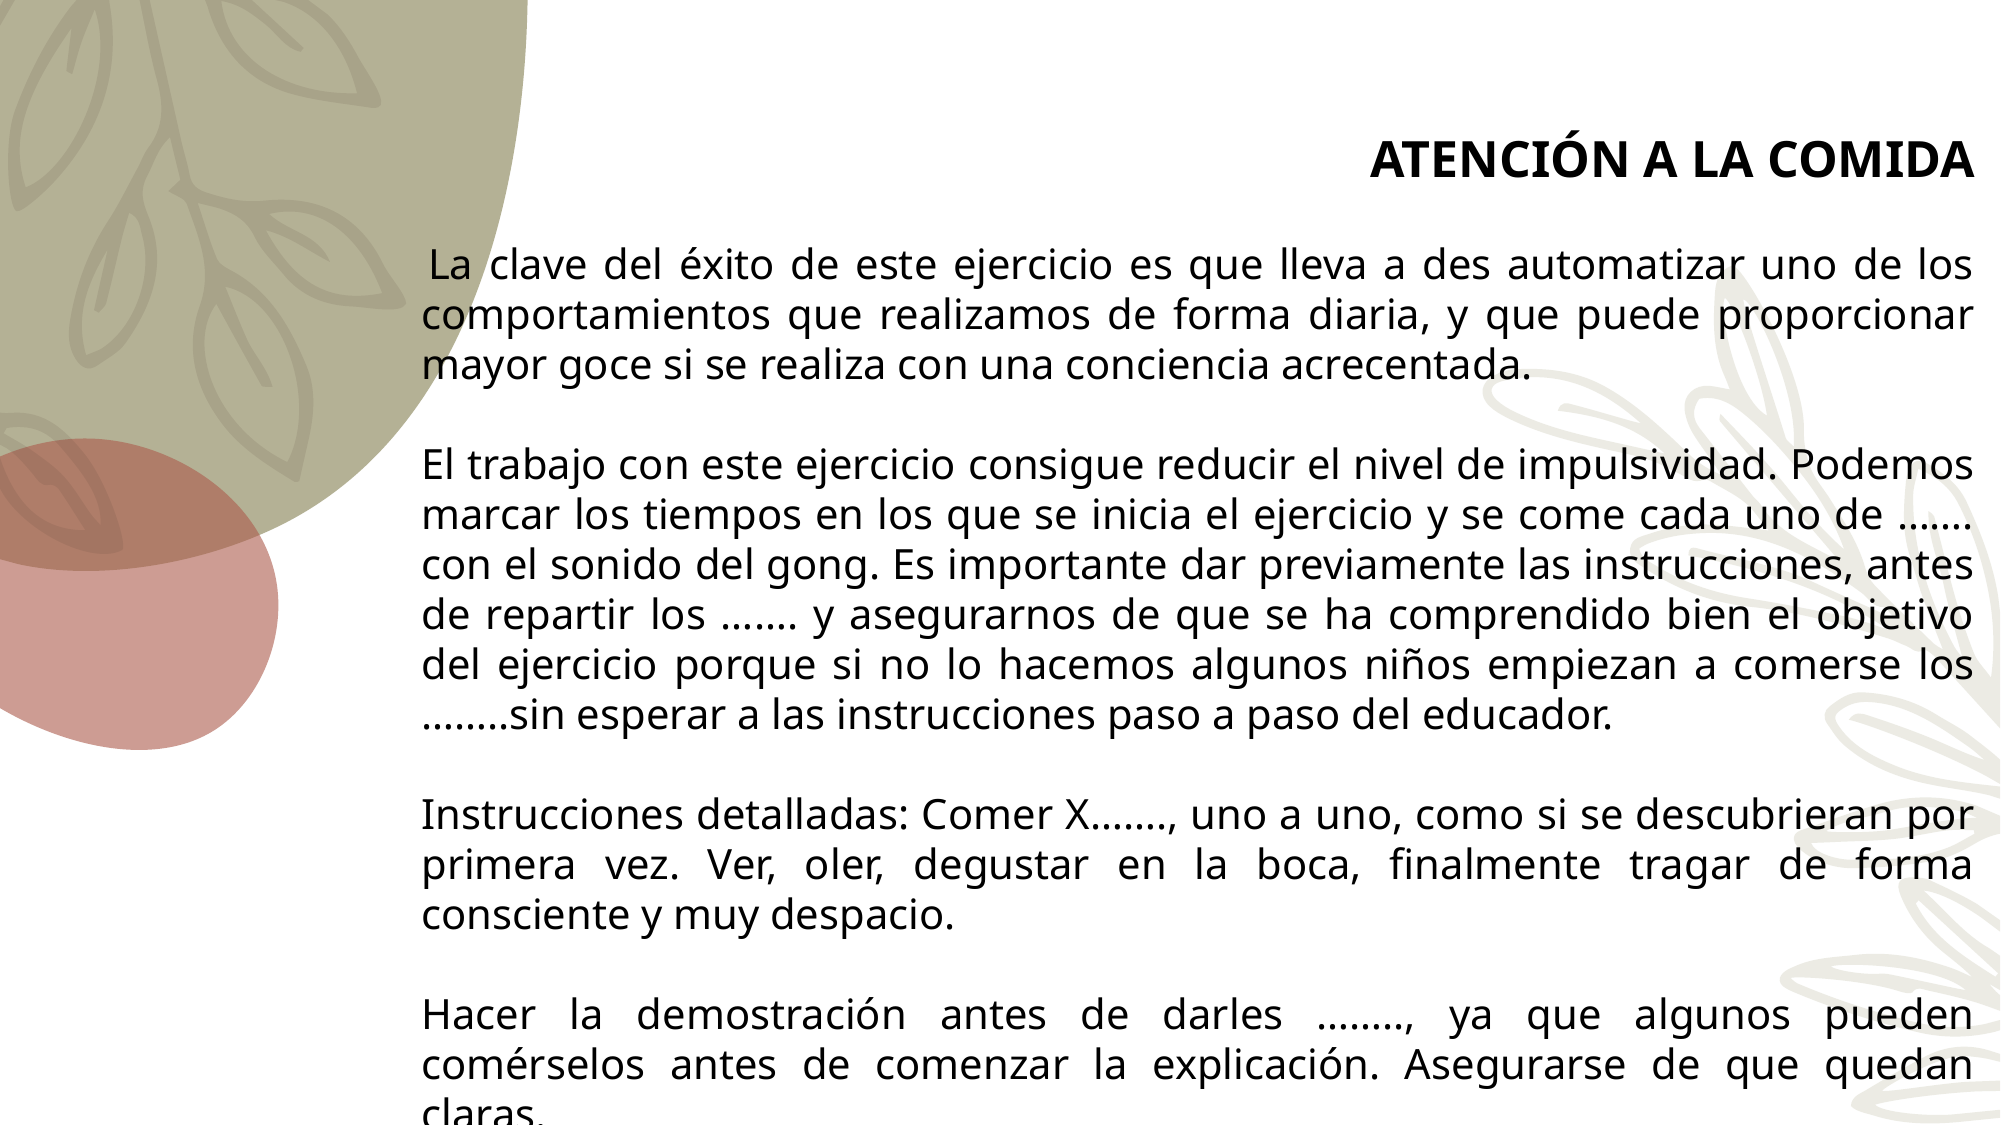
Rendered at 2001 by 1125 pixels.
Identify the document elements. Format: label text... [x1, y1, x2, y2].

text_box ATENCIÓN A LA COMIDA La clave del éxito de este ejercicio es que lleva a des automatizar uno de los comportamientos que realizamos de forma diaria, y que puede proporcionar mayor goce si se realiza con una conciencia acrecentada. El trabajo con este ejercicio consigue reducir el nivel de impulsividad. Podemos marcar los tiempos en los que se inicia el ejercicio y se come cada uno de ……. con el sonido del gong. Es importante dar previamente las instrucciones, antes de repartir los ……. y asegurarnos de que se ha comprendido bien el objetivo del ejercicio porque si no lo hacemos algunos niños empiezan a comerse los ……..sin esperar a las instrucciones paso a paso del educador. Instrucciones detalladas: Comer X……., uno a uno, como si se descubrieran por primera vez. Ver, oler, degustar en la boca, finalmente tragar de forma consciente y muy despacio. Hacer la demostración antes de darles …….., ya que algunos pueden comérselos antes de comenzar la explicación. Asegurarse de que quedan claras. El objetivo es comer conscientemente, con atención plena en los sentidos. [406, 70, 2000, 1055]
